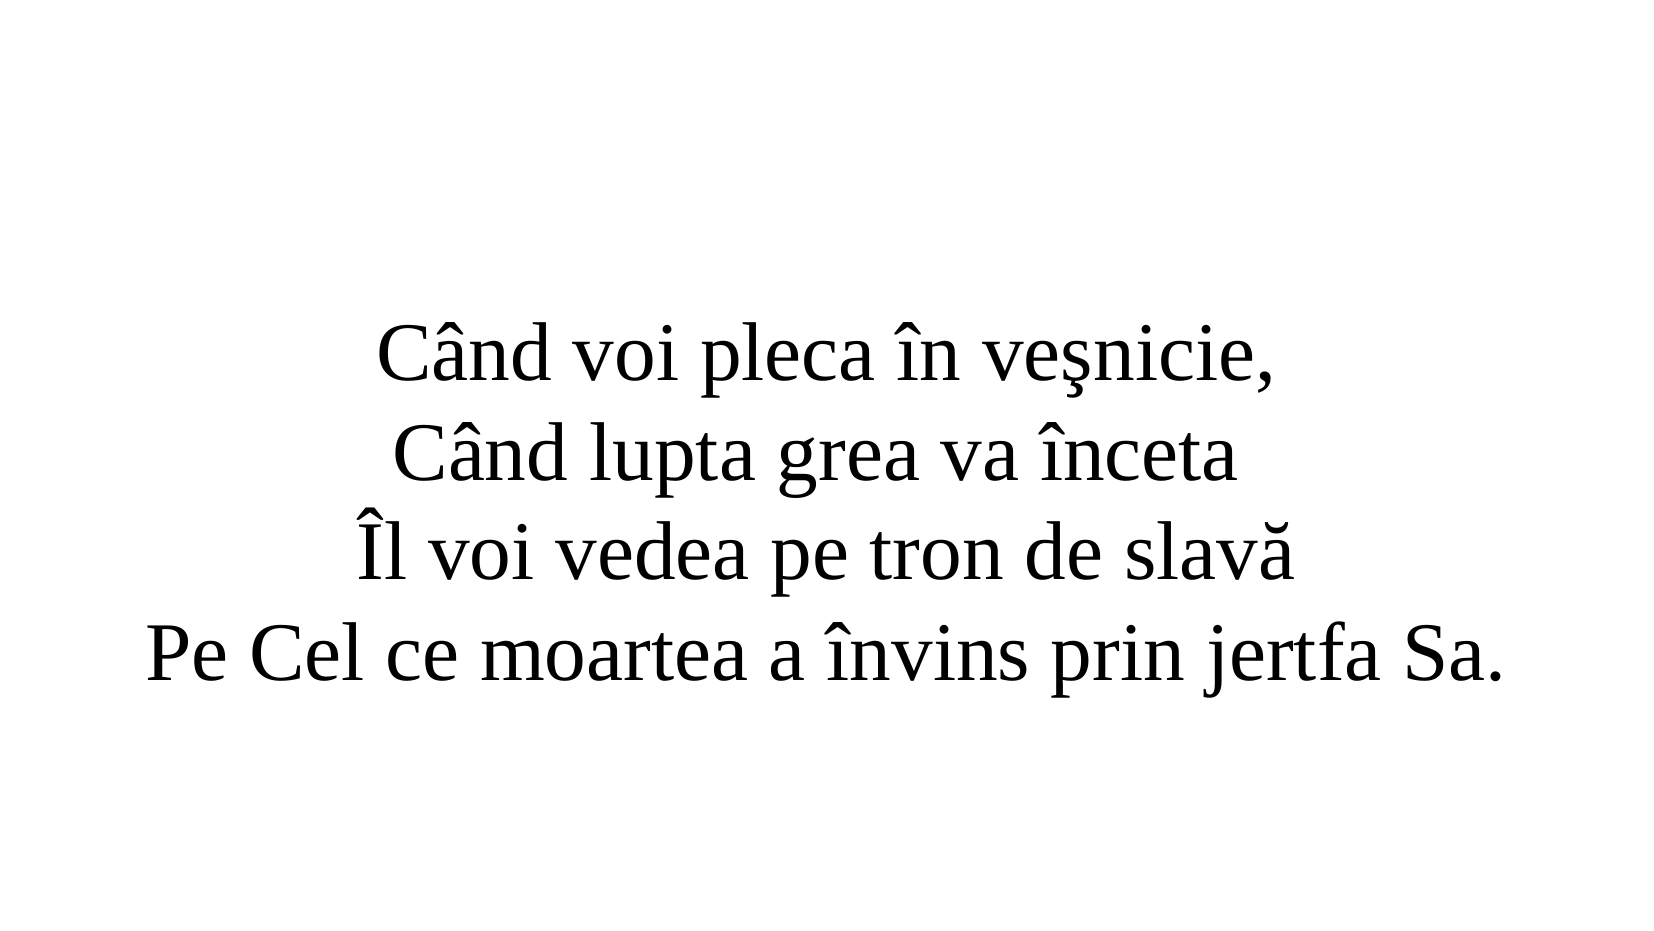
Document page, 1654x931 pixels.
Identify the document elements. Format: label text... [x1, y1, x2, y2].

subtitle Când voi pleca în veşnicie, Când lupta grea va înceta Îl voi vedea pe tron de slavă Pe Cel ce moartea a învins prin jertfa Sa. [0, 289, 1654, 651]
